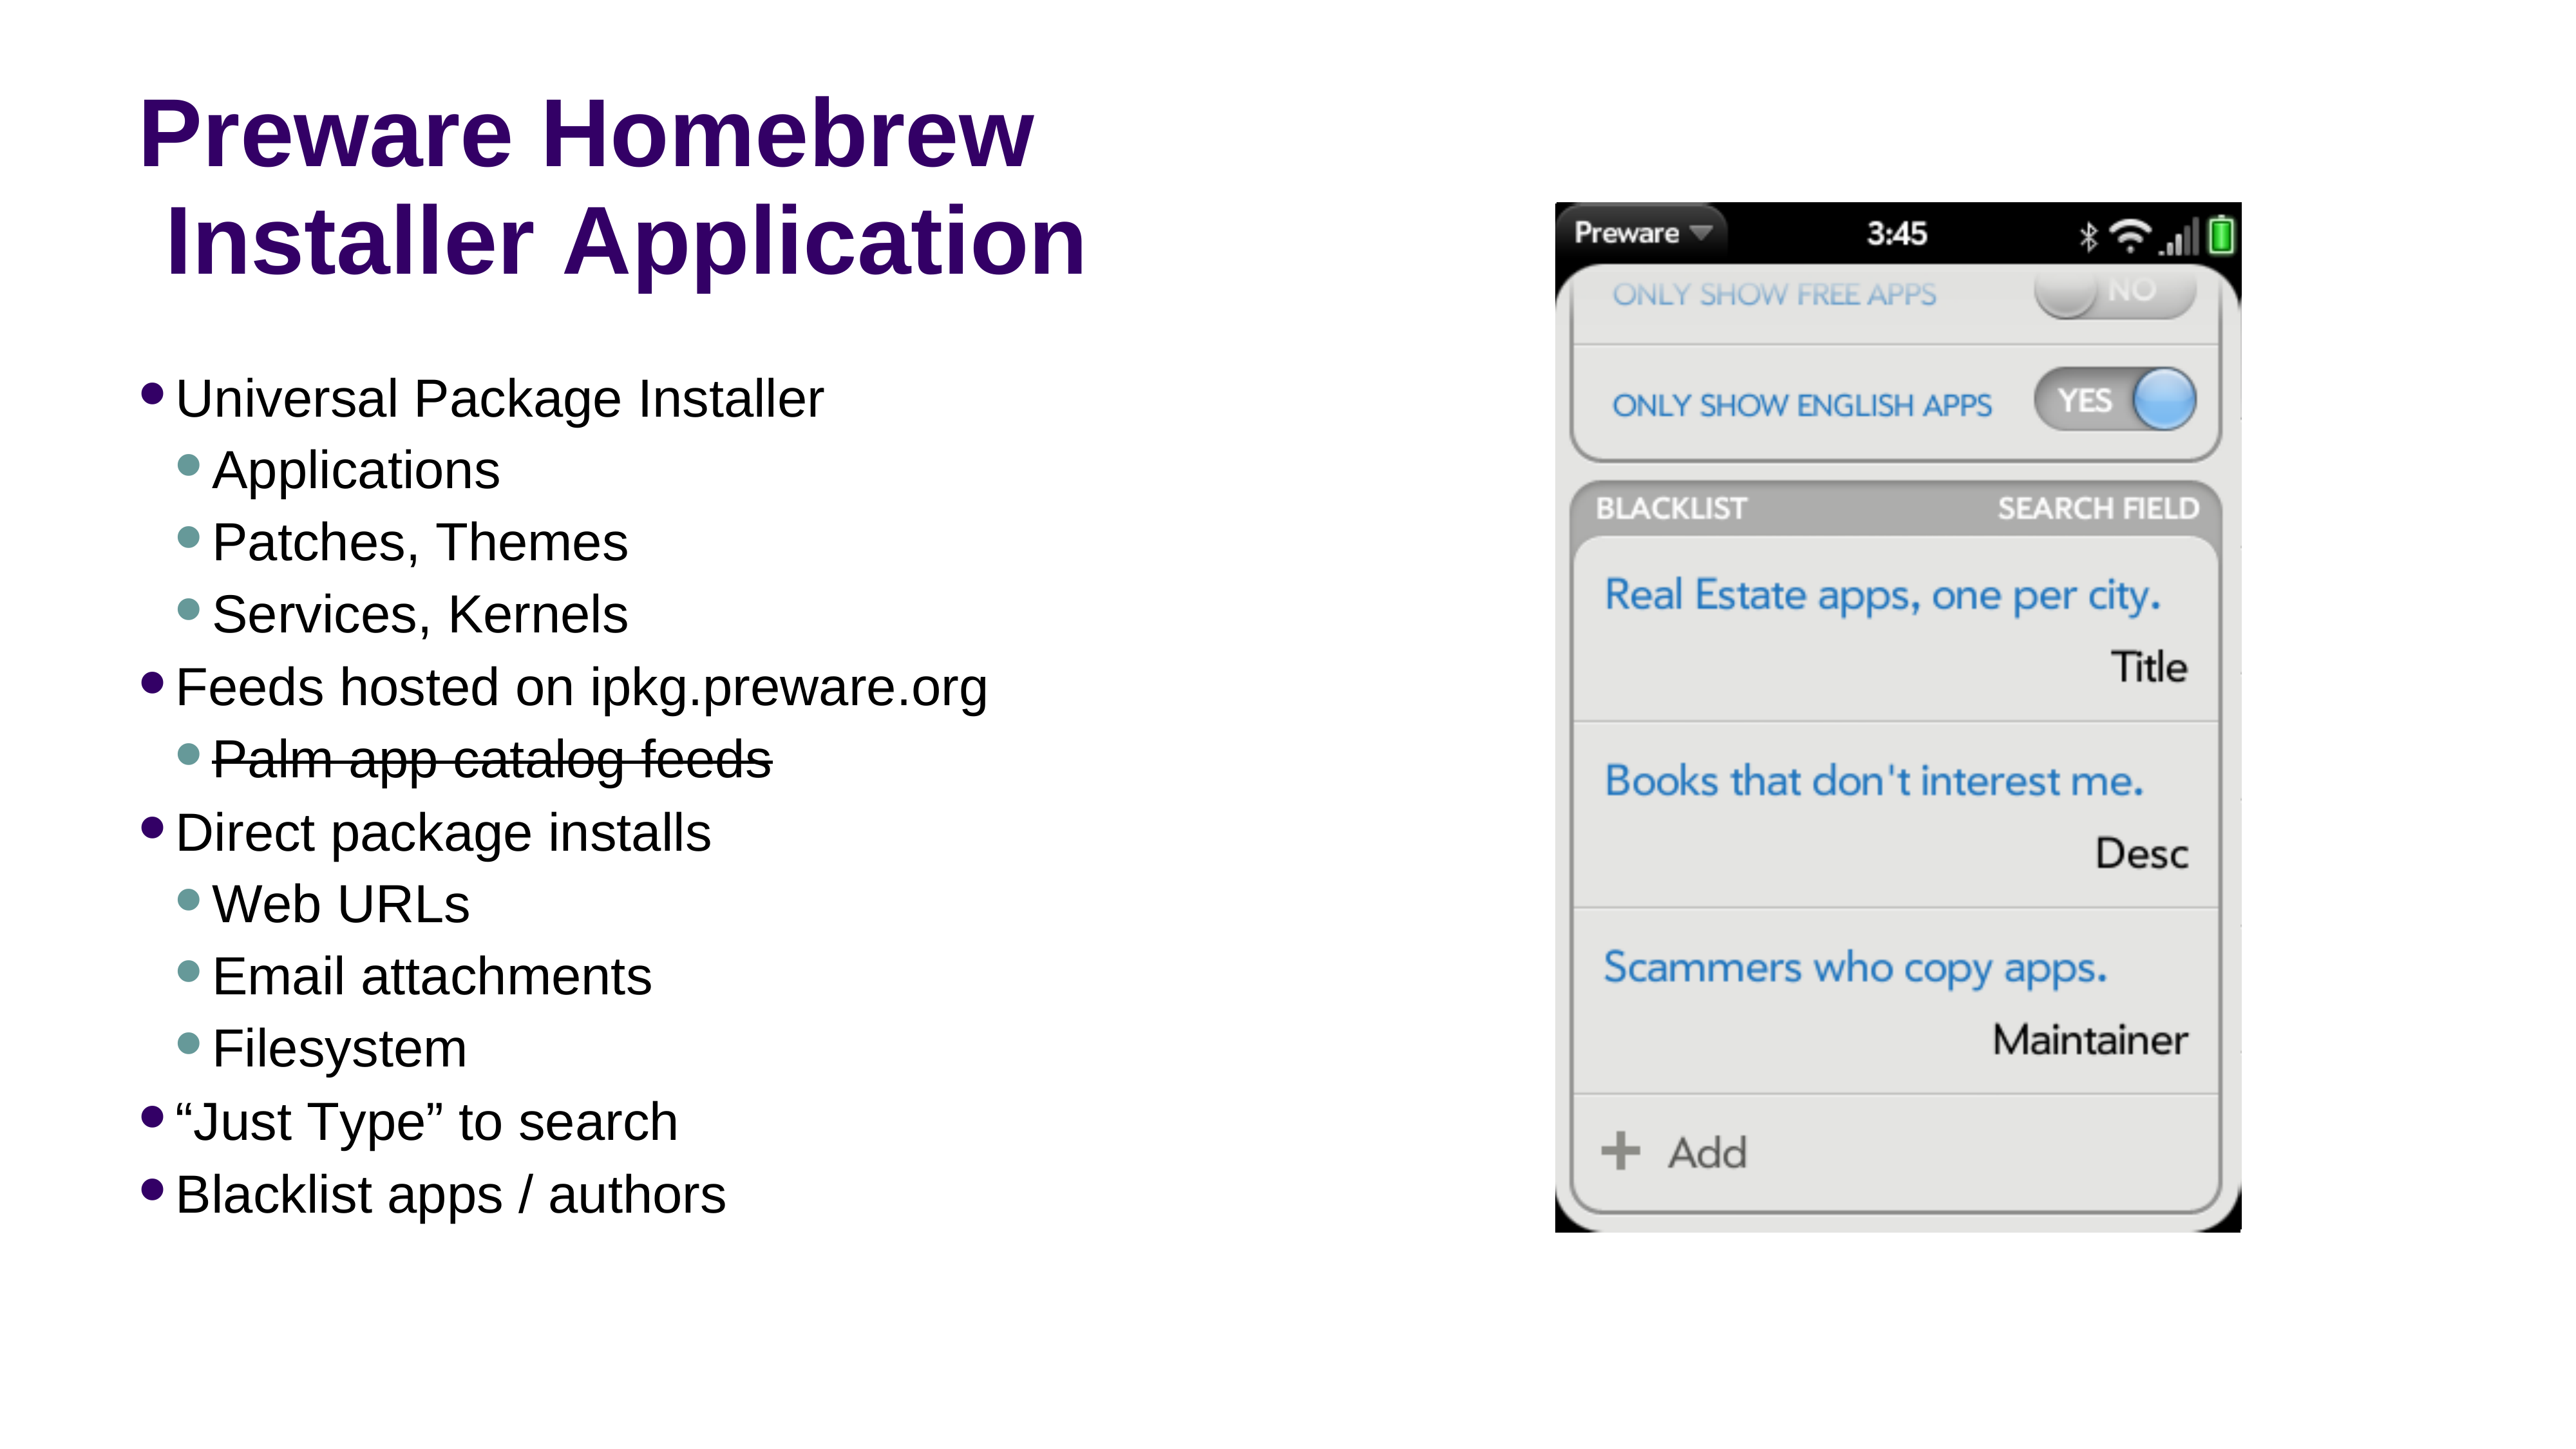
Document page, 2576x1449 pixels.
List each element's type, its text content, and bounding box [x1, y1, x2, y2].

list Universal Package Installer Applications Patches, Themes Services, Kernels Feeds hosted on ipkg.preware.org Palm app catalog feeds Direct package installs Web URLs Email attachments Filesystem “Just Type” to search Blacklist apps / authors [128, 363, 2447, 1340]
title Preware Homebrew Installer Application [128, 26, 2120, 300]
picture [1555, 202, 2242, 1233]
